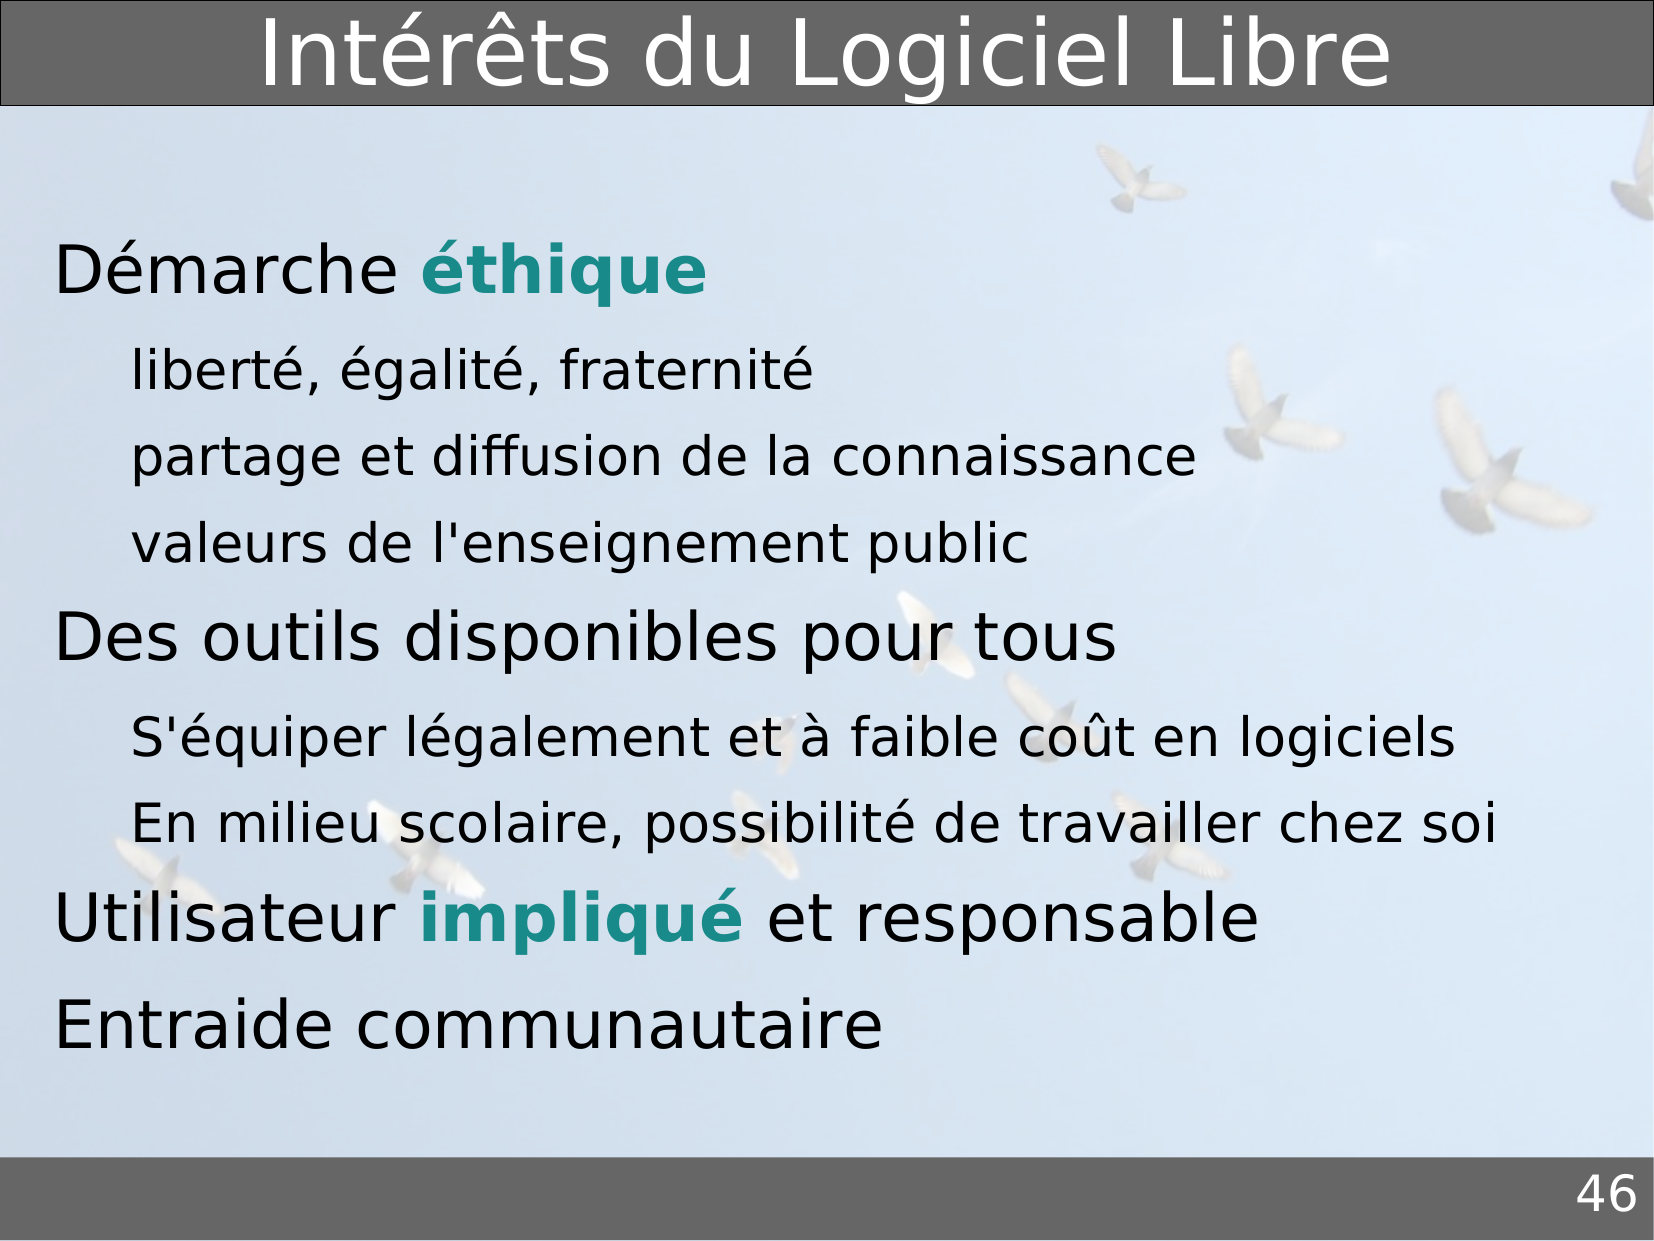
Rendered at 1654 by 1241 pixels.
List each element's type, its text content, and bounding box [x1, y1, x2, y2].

title Intérêts du Logiciel Libre [0, 0, 1654, 107]
list Démarche éthique liberté, égalité, fraternité partage et diffusion de la connaissance valeurs de l'enseignement public Des outils disponibles pour tous S'équiper légalement et à faible coût en logiciels En milieu scolaire, possibilité de travailler chez soi Utilisateur impliqué et responsable Entraide communautaire [35, 231, 1612, 1168]
